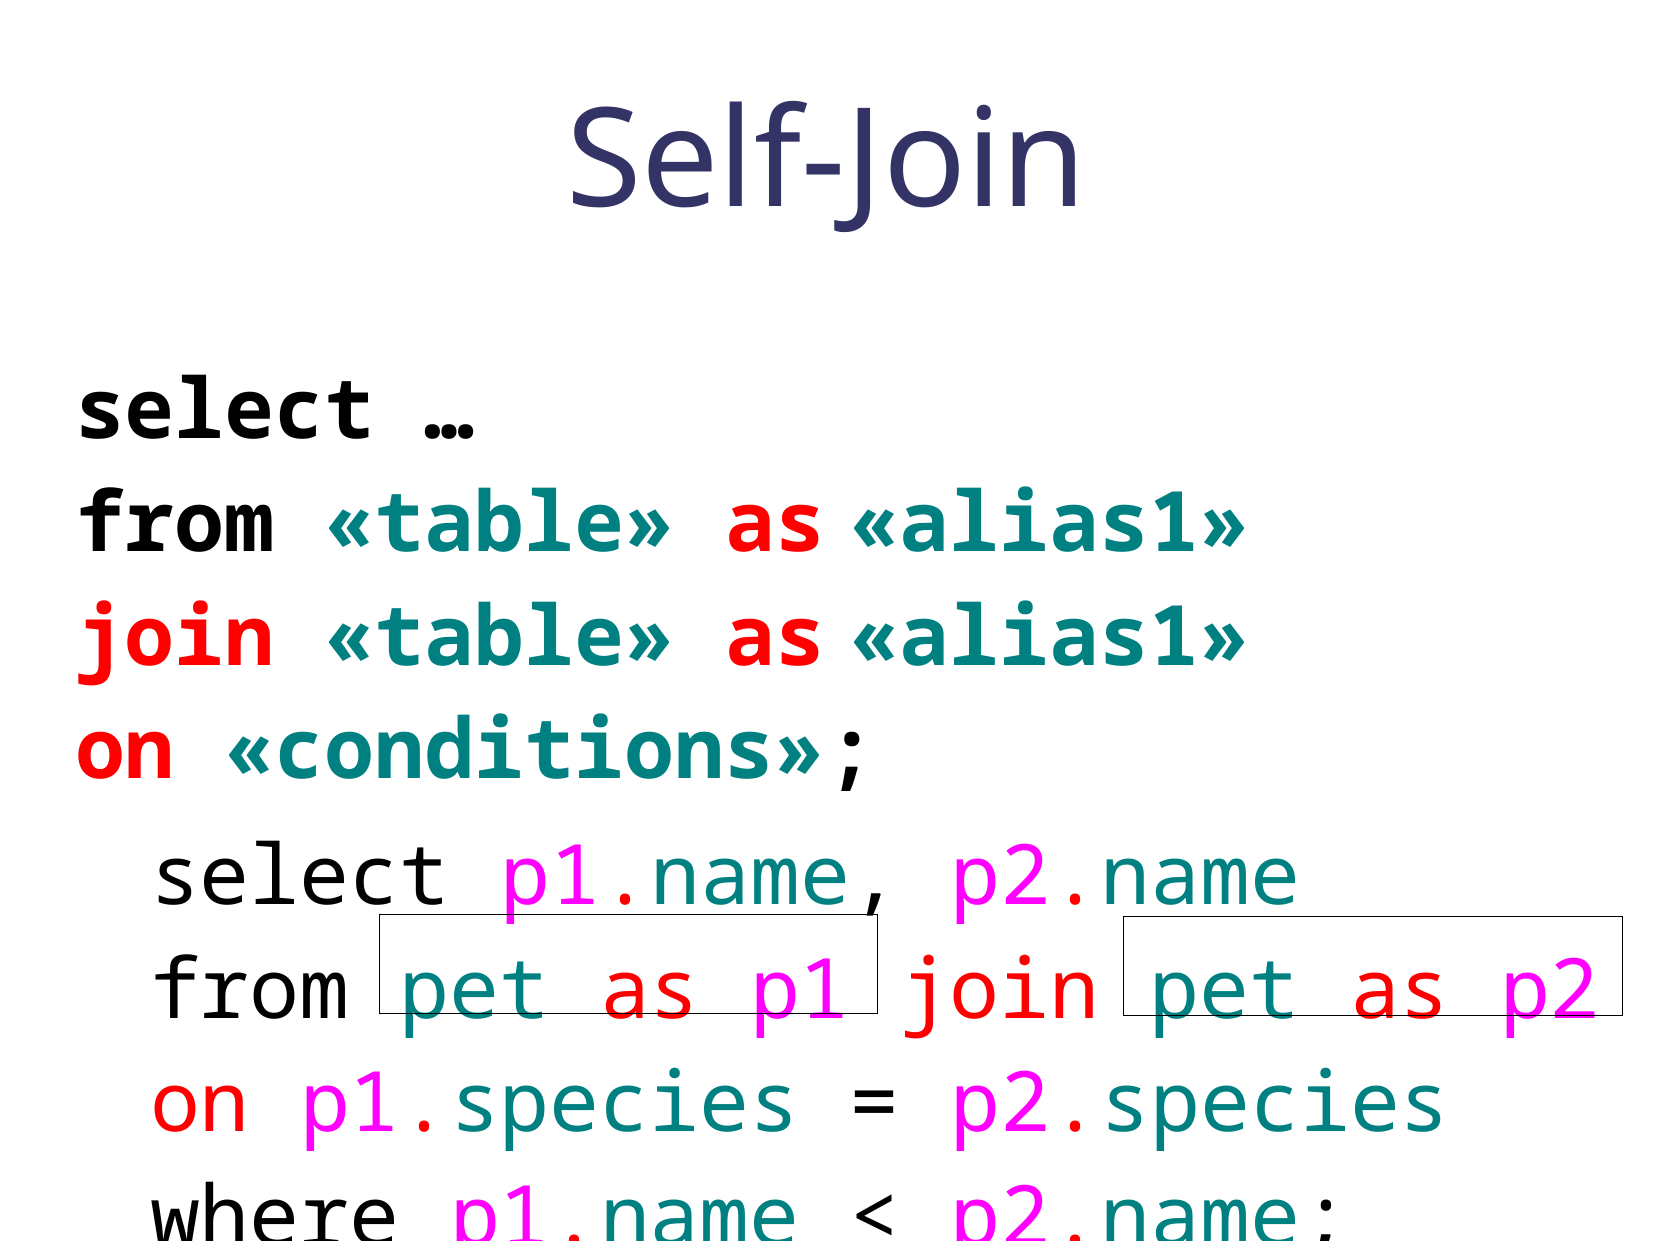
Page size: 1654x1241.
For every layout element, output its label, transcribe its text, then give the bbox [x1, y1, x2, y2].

subtitle select … from «table» as «alias1» join «table» as «alias1» on «conditions»; [75, 349, 1654, 734]
text_box select p1.name, p2.name from pet as p1 join pet as p2 on p1.species = p2.species where p1.name < p2.name; [150, 815, 1654, 1182]
title Self-Join [82, 56, 1571, 250]
